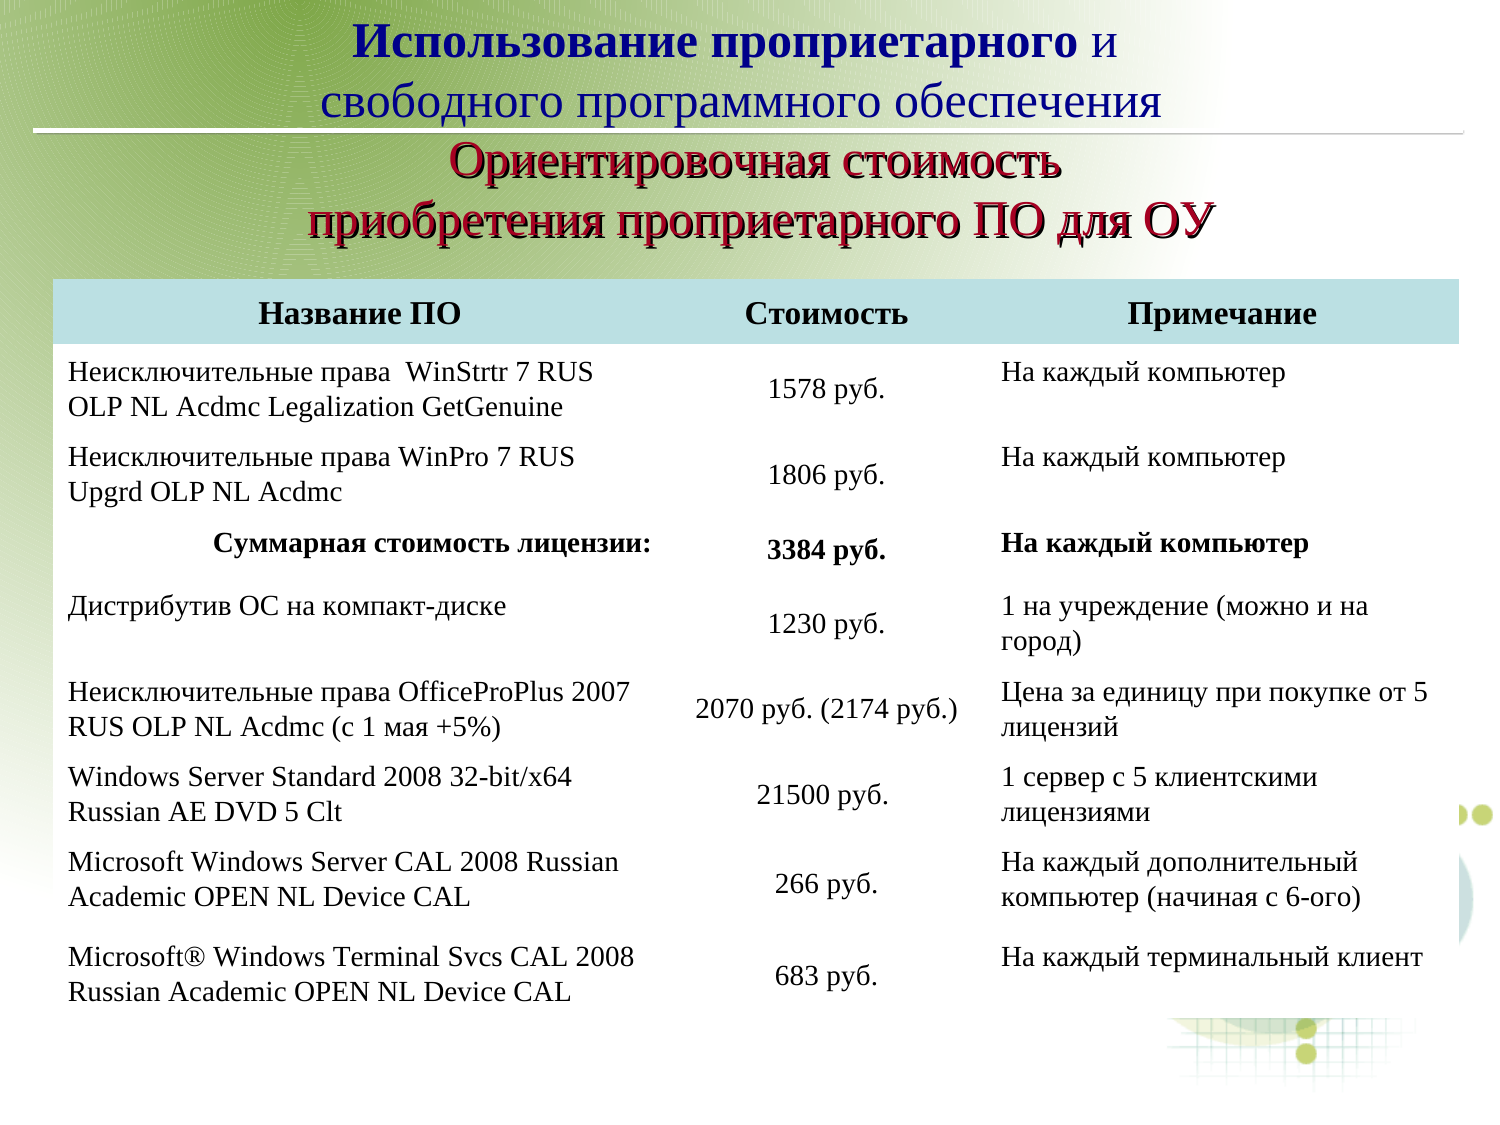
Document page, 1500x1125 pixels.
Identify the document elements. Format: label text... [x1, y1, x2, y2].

table_cell 266 руб. [667, 835, 986, 930]
table_cell 1230 руб. [667, 579, 986, 664]
table_cell На каждый дополнительный компьютер (начиная с 6-ого) [986, 835, 1459, 930]
table_cell 683 руб. [667, 930, 986, 1018]
table_cell Неисключительные права WinStrtr 7 RUS OLP NL Acdmc Legalization GetGenuine [53, 344, 667, 430]
table_header Стоимость [667, 279, 986, 344]
table_header Примечание [986, 279, 1459, 344]
text_box Ориентировочная стоимость приобретения проприетарного ПО для ОУ [114, 136, 1408, 254]
table_cell На каждый компьютер [986, 430, 1459, 516]
table_cell 21500 руб. [667, 750, 986, 835]
table_cell Microsoft® Windows Terminal Svcs CAL 2008 Russian Academic OPEN NL Device CAL [53, 930, 667, 1018]
table_cell Microsoft Windows Server CAL 2008 Russian Academic OPEN NL Device CAL [53, 835, 667, 930]
table_cell 1578 руб. [667, 344, 986, 430]
table_cell Неисключительные права OfficeProPlus 2007 RUS OLP NL Acdmc (с 1 мая +5%) [53, 664, 667, 750]
table_cell 2070 руб. (2174 руб.) [667, 664, 986, 750]
table_cell На каждый компьютер [986, 344, 1459, 430]
table_cell 1806 руб. [667, 430, 986, 516]
table_cell Суммарная стоимость лицензии: [53, 516, 667, 579]
table_cell На каждый компьютер [986, 516, 1459, 579]
table_cell На каждый терминальный клиент [986, 930, 1459, 1018]
table_cell Неисключительные права WinPro 7 RUS Upgrd OLP NL Acdmc [53, 430, 667, 516]
text_box Использование проприетарного и свободного программного обеспечения [0, 0, 1483, 136]
table_cell 3384 руб. [667, 516, 986, 579]
table_cell Windows Server Standard 2008 32-bit/x64 Russian AE DVD 5 Clt [53, 750, 667, 835]
table_cell Цена за единицу при покупке от 5 лицензий [986, 664, 1459, 750]
table_header Название ПО [53, 279, 667, 344]
picture [1110, 718, 1500, 1098]
table_cell 1 сервер с 5 клиентскими лицензиями [986, 750, 1459, 835]
table_cell 1 на учреждение (можно и на город) [986, 579, 1459, 664]
table_cell Дистрибутив ОС на компакт-диске [53, 579, 667, 664]
